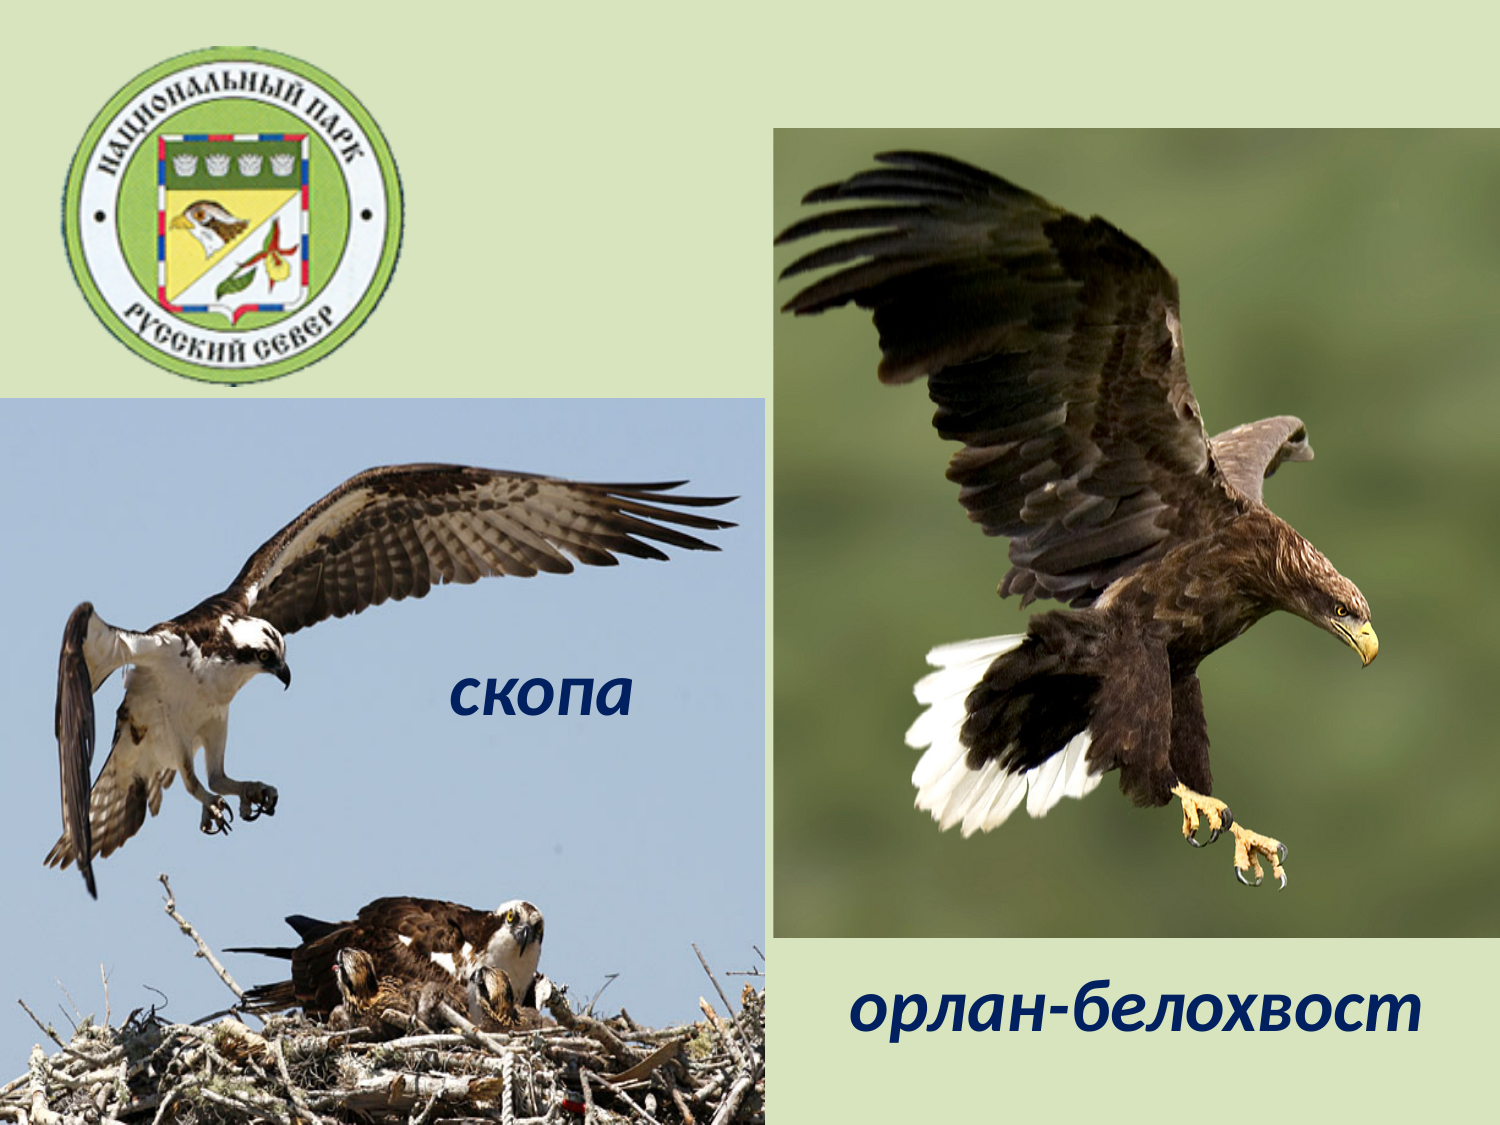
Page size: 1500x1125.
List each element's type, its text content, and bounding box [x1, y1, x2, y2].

text_box скопа [434, 632, 651, 738]
picture [0, 398, 765, 1125]
picture [58, 46, 421, 387]
picture [773, 128, 1500, 938]
text_box орлан-белохвост [834, 949, 1440, 1054]
